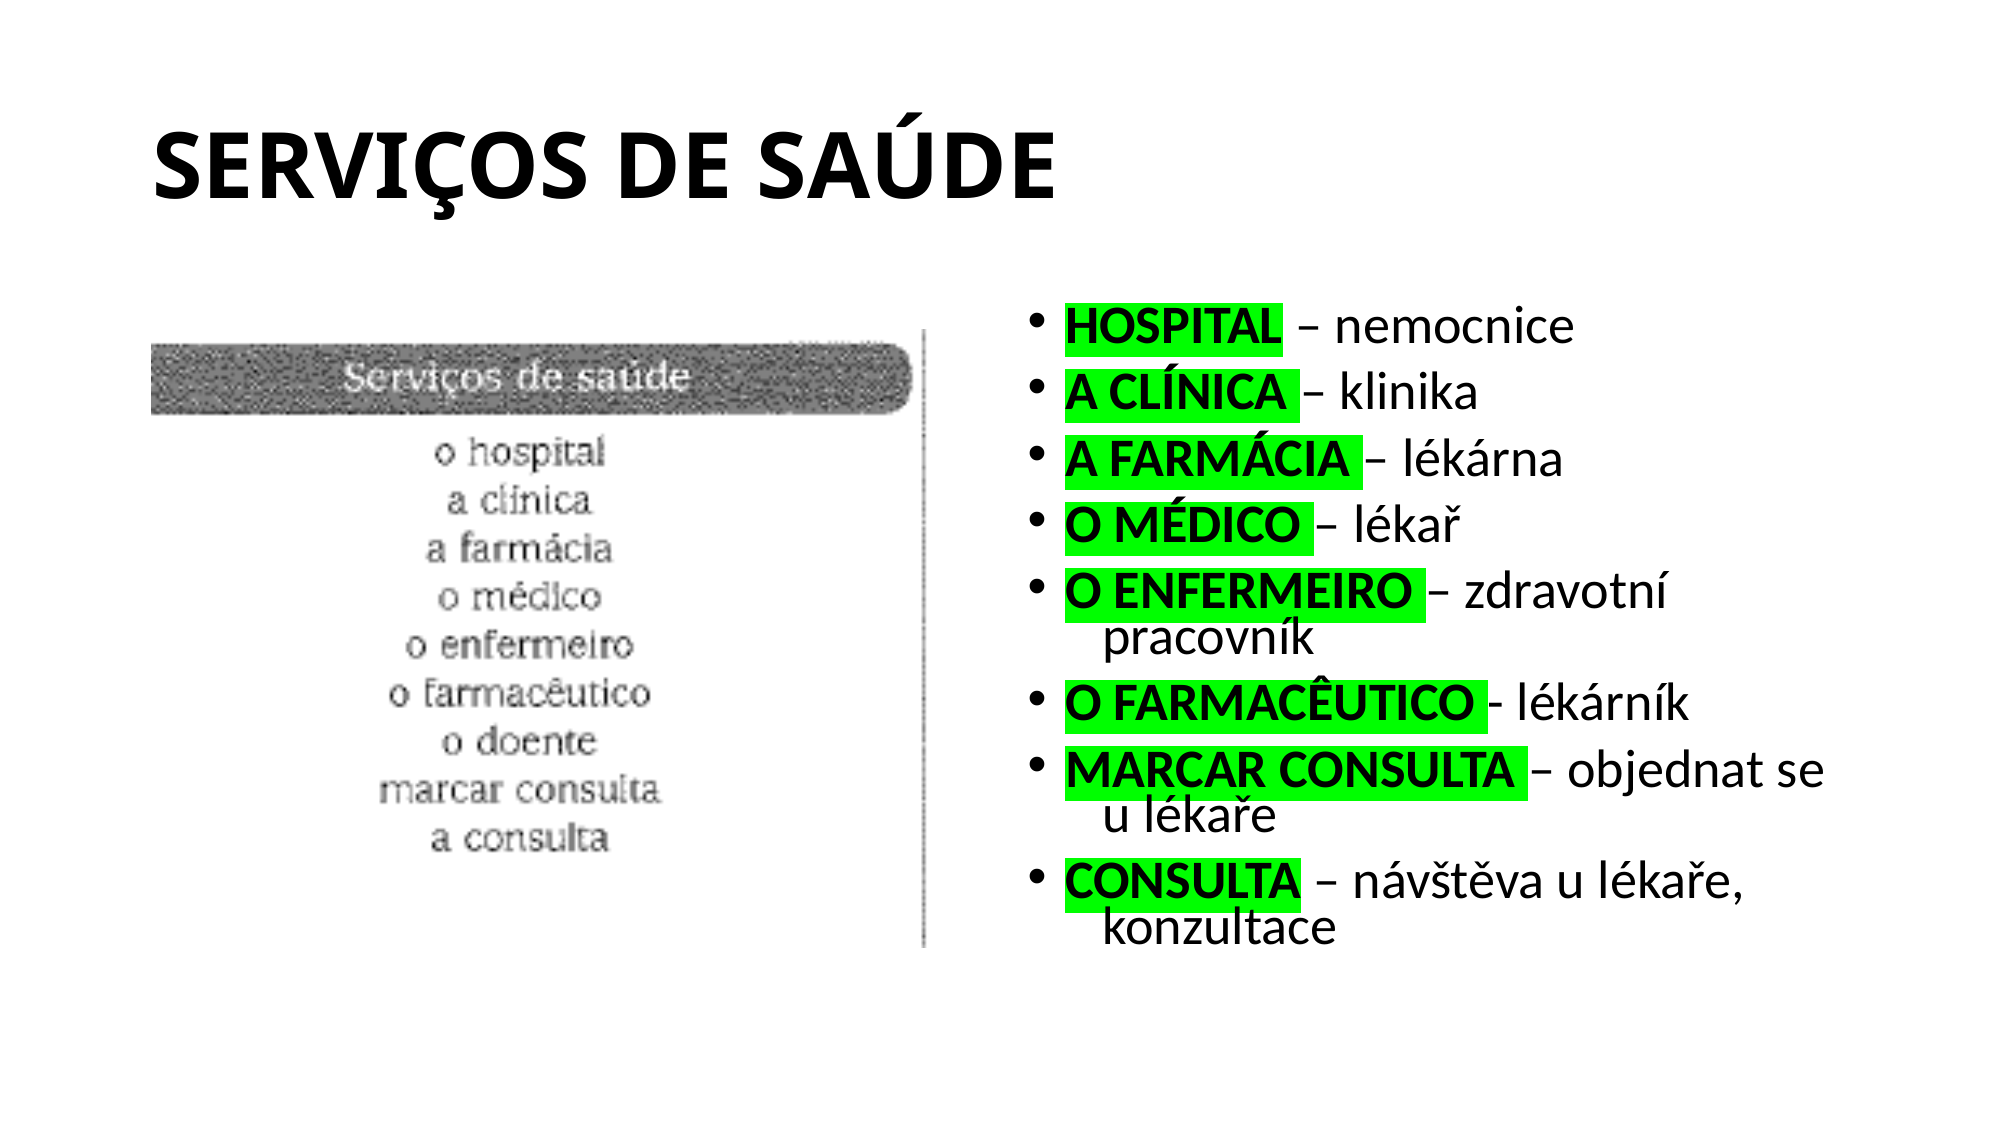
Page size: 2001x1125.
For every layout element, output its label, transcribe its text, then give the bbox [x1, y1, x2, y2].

list HOSPITAL – nemocnice A CLÍNICA – klinika A FARMÁCIA – lékárna O MÉDICO – lékař O ENFERMEIRO – zdravotní pracovník O FARMACÊUTICO - lékárník MARCAR CONSULTA – objednat se u lékaře CONSULTA – návštěva u lékaře, konzultace [1012, 299, 1863, 1014]
title SERVIÇOS DE SAÚDE [137, 59, 1863, 278]
picture [151, 329, 930, 948]
